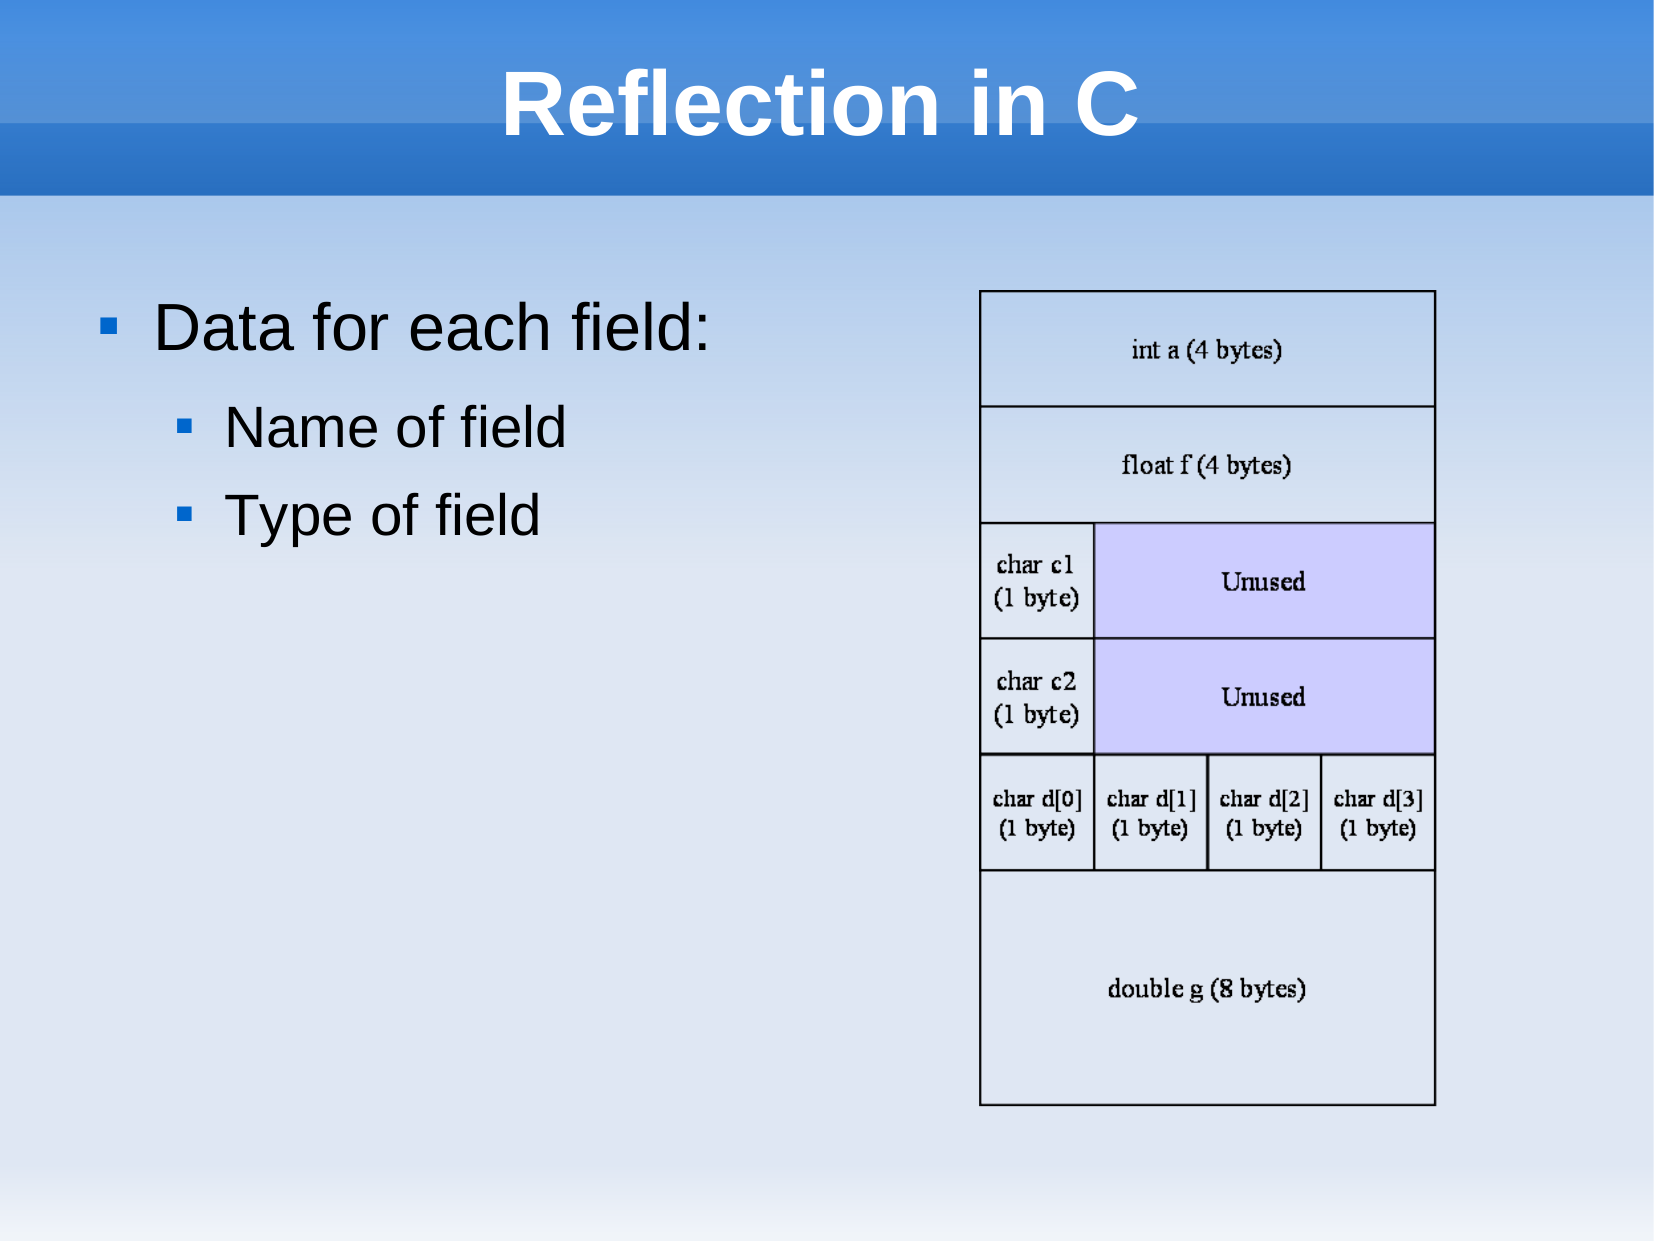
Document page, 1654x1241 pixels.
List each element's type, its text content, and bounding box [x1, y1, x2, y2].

picture [0, 0, 1654, 1241]
title Reflection in C [76, 0, 1565, 208]
list Data for each field: Name of field Type of field [82, 290, 809, 1109]
